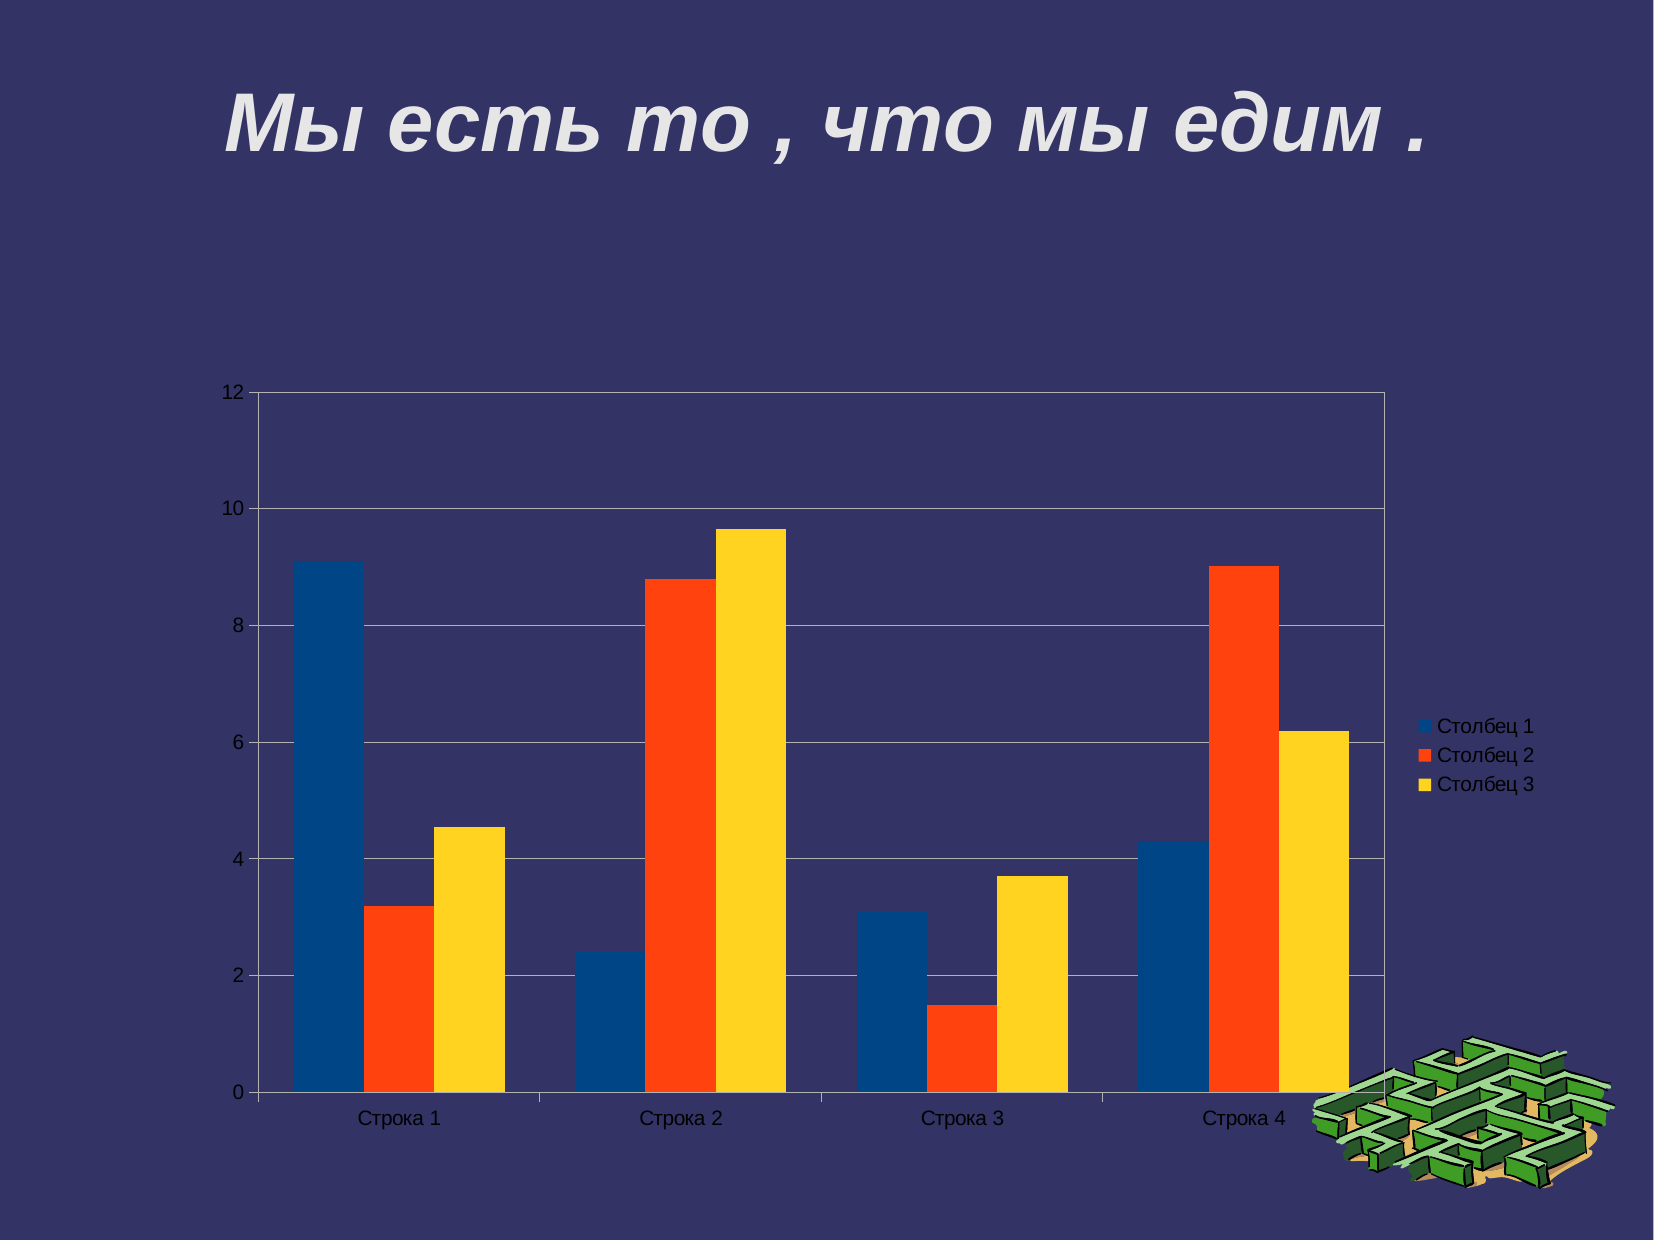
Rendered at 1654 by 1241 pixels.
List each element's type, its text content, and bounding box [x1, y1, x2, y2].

chart [194, 364, 1554, 1147]
title Мы есть то , что мы едим . [121, 19, 1534, 227]
